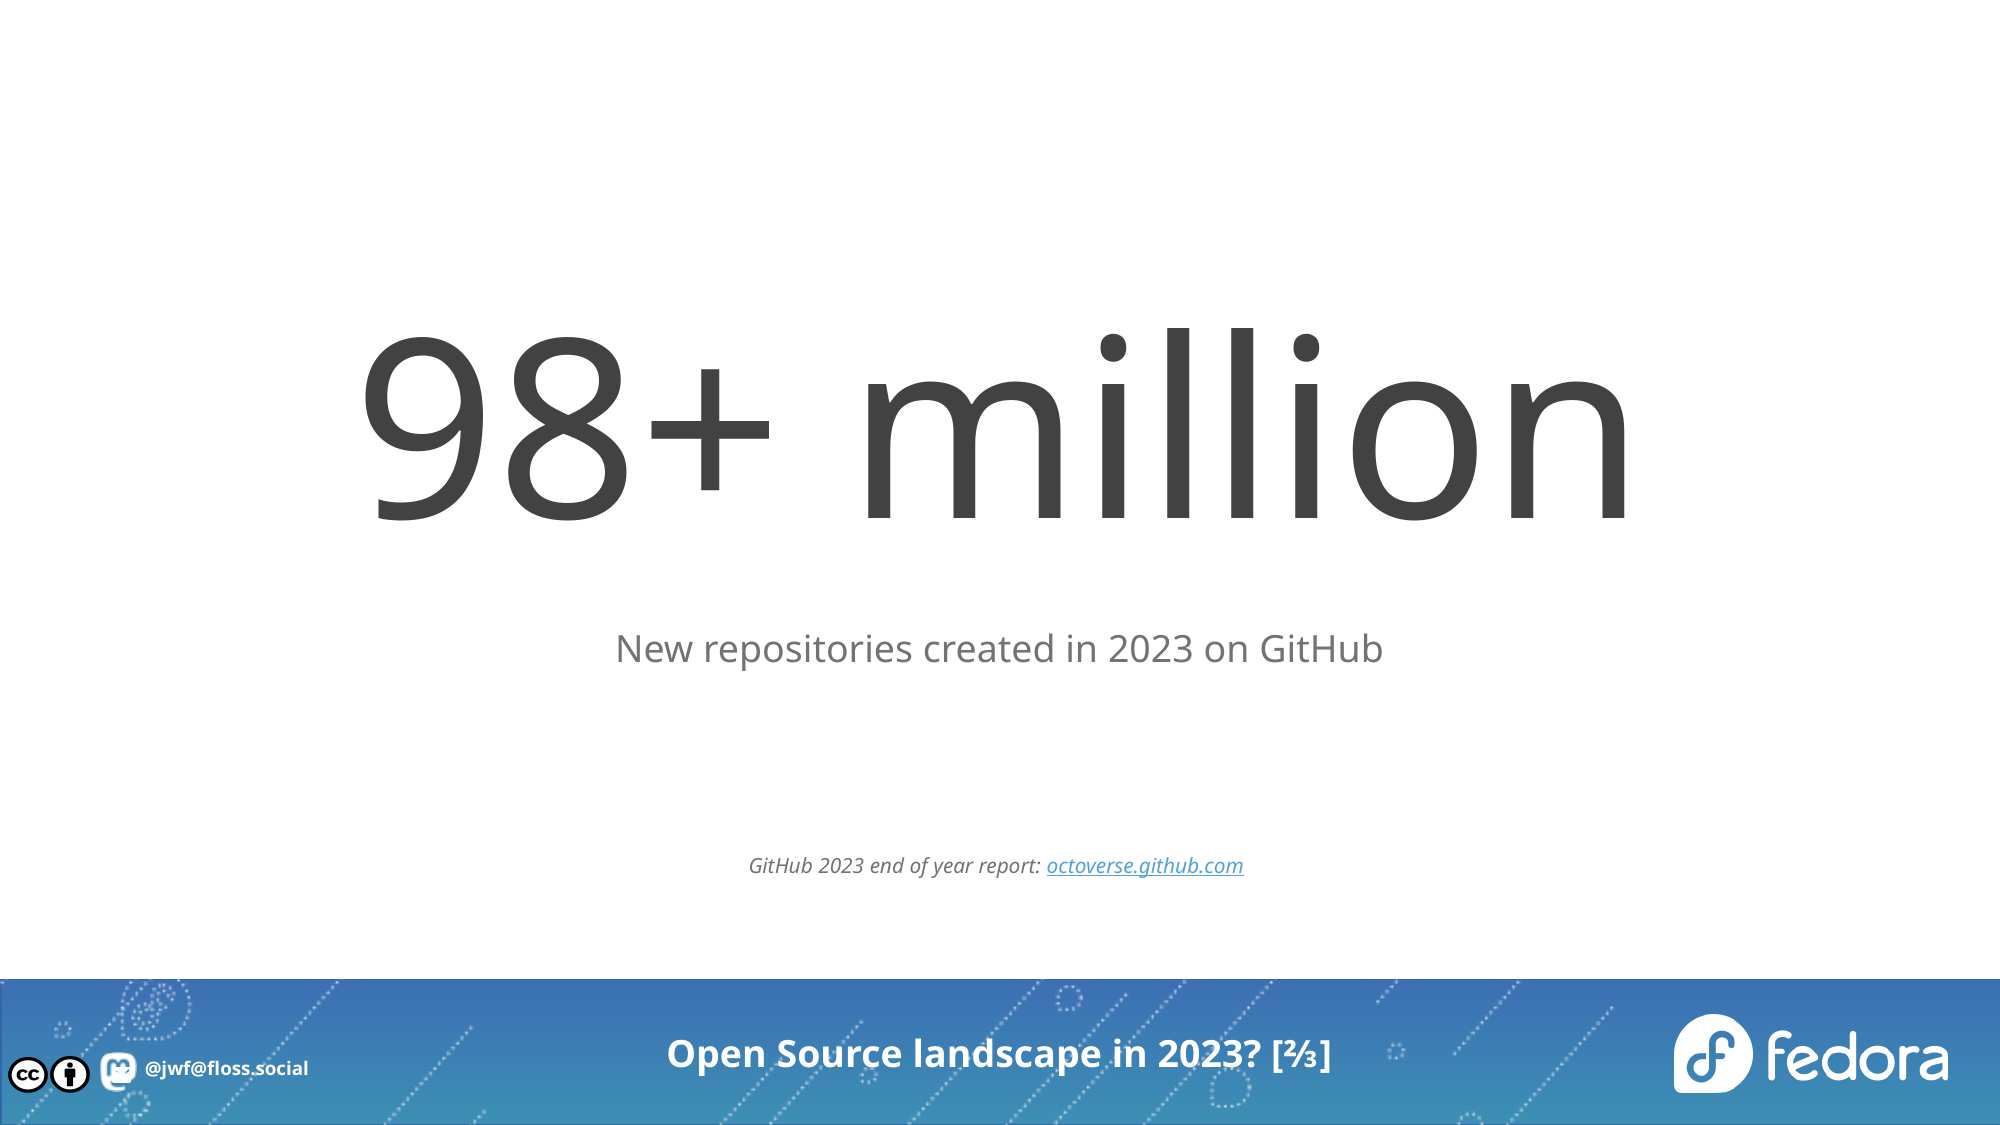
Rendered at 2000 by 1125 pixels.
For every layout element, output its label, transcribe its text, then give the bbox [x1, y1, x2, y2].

text_box GitHub 2023 end of year report: octoverse.github.com [608, 833, 1384, 904]
text_box 98+ million [109, 105, 1890, 583]
picture [0, 585, 1661, 1125]
text_box New repositories created in 2023 on GitHub [109, 603, 1890, 747]
list @jwf@floss.social [135, 1047, 319, 1084]
picture [1674, 1014, 1948, 1093]
subtitle Open Source landscape in 2023? [⅔] [337, 1018, 1663, 1077]
